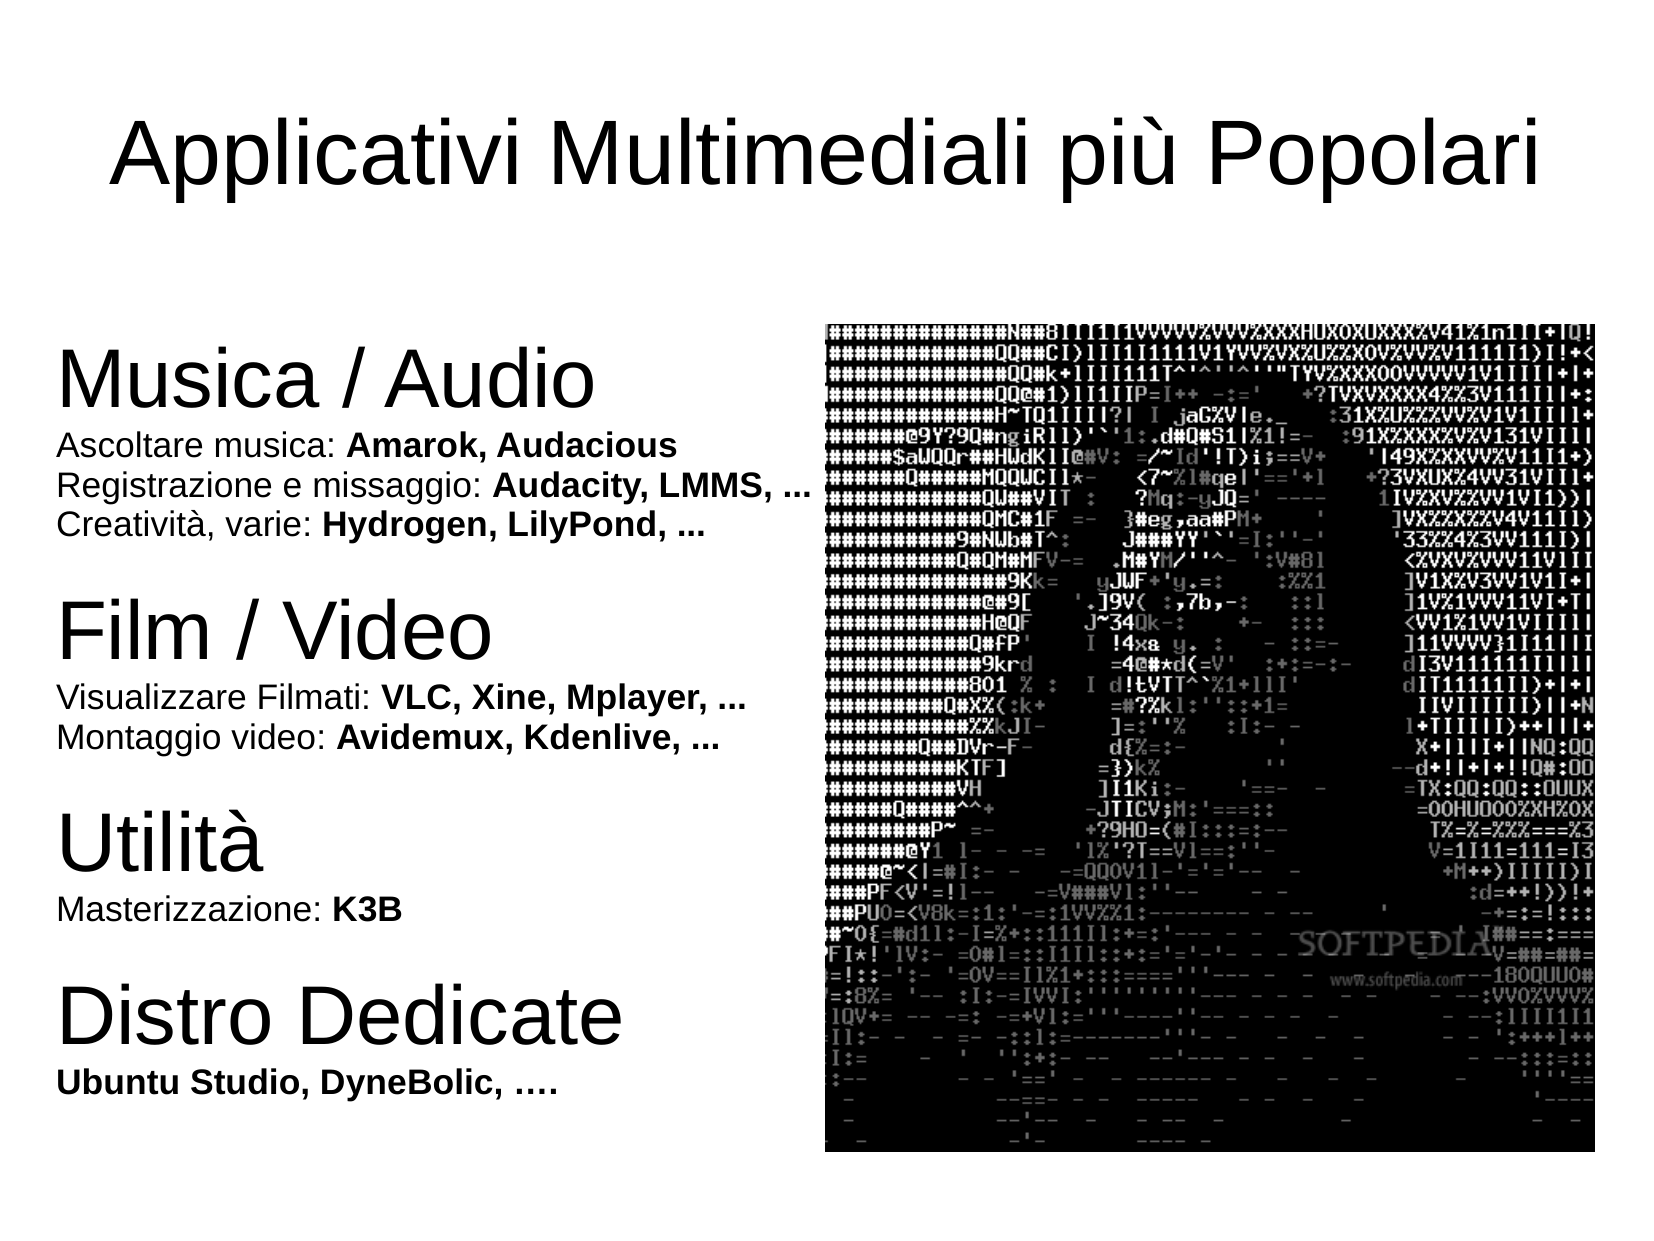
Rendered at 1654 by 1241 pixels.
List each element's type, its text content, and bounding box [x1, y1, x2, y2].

title Applicativi Multimediali più Popolari [82, 56, 1571, 250]
text_box Musica / Audio Ascoltare musica: Amarok, Audacious Registrazione e missaggio: Audacity, LMMS, ... Creatività, varie: Hydrogen, LilyPond, ... Film / Video Visualizzare Filmati: VLC, Xine, Mplayer, ... Montaggio video: Avidemux, Kdenlive, ... Utilità Masterizzazione: K3B Distro Dedicate Ubuntu Studio, DyneBolic, …. [41, 324, 928, 1217]
picture [825, 324, 1595, 1152]
